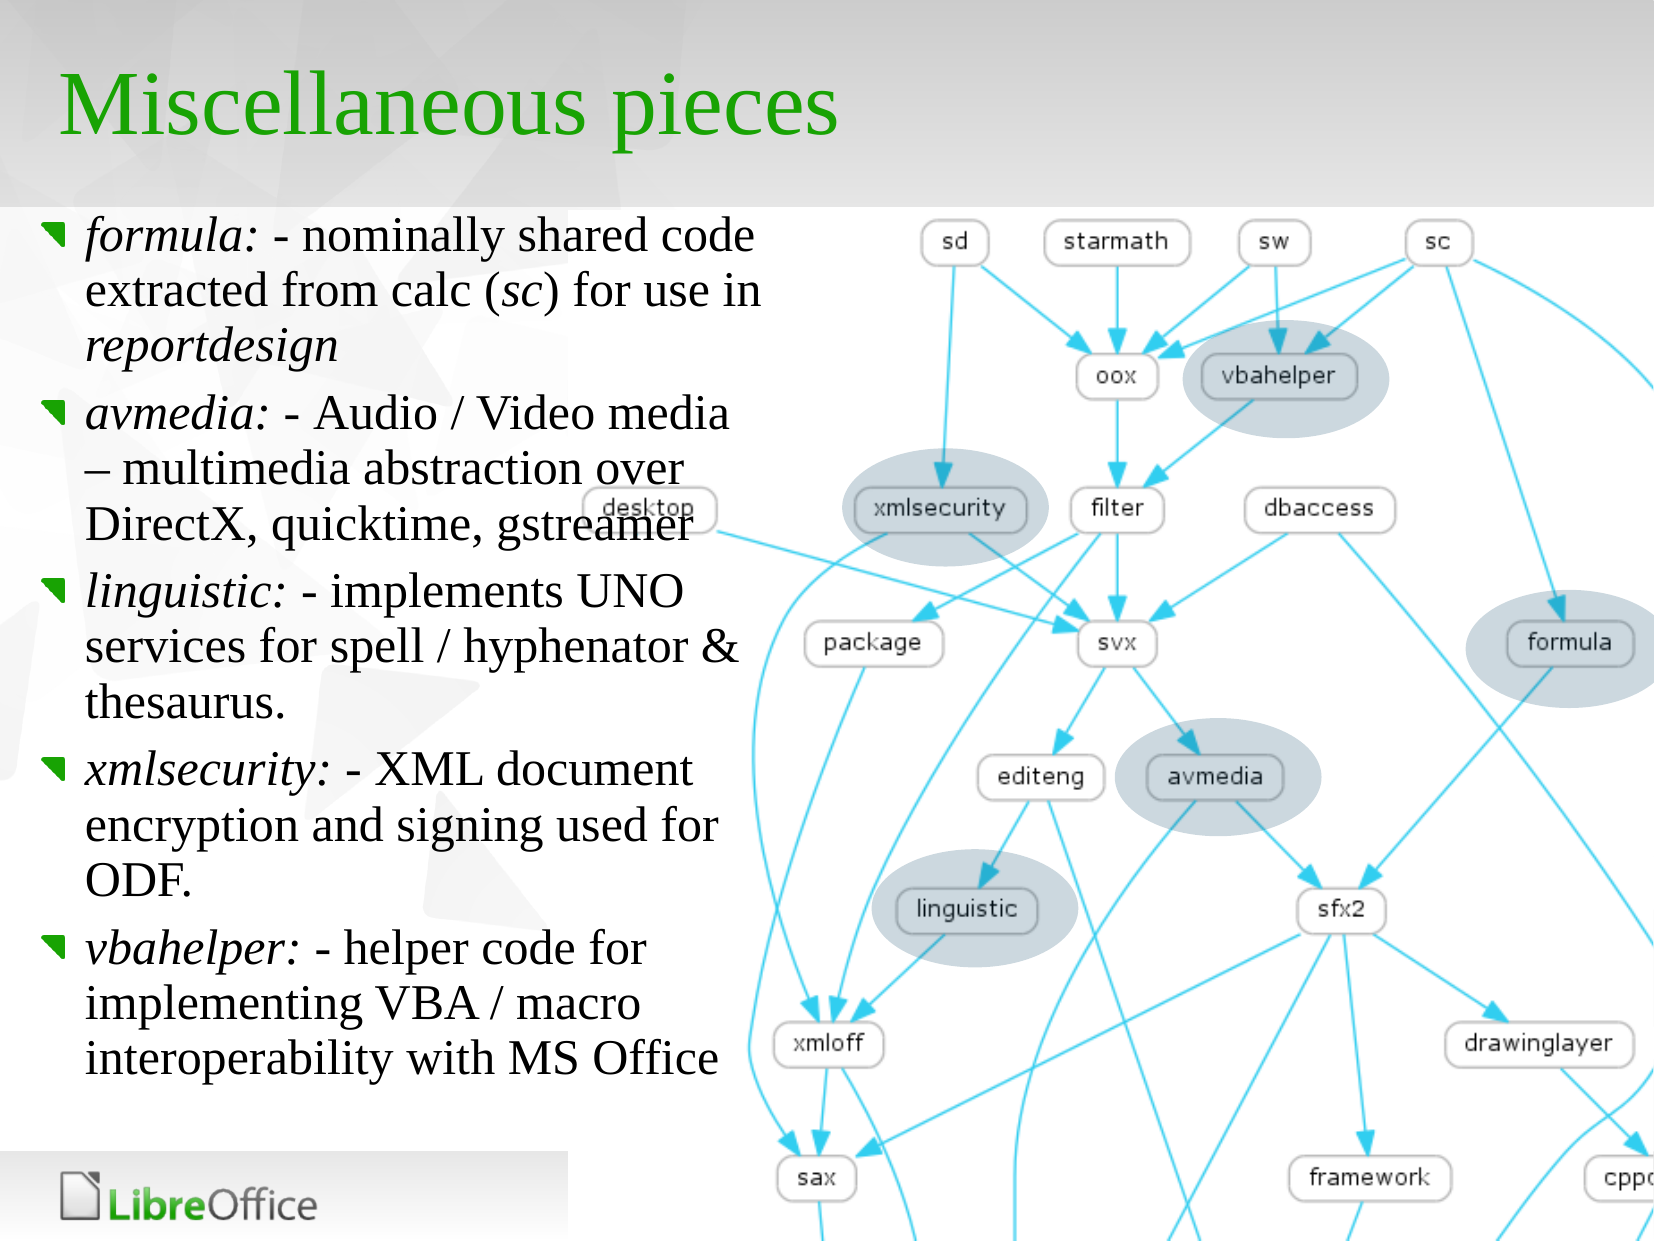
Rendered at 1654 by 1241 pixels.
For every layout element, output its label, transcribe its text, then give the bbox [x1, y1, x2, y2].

text_box [1114, 718, 1322, 837]
text_box [1182, 320, 1390, 439]
picture [41, 1164, 337, 1240]
text_box [842, 448, 1049, 567]
list formula: - nominally shared code extracted from calc (sc) for use in reportdesign avmedia: - Audio / Video media – multimedia abstraction over DirectX, quicktime, gstreamer linguistic: - implements UNO services for spell / hyphenator & thesaurus. xmlsecurity: - XML document encryption and signing used for ODF. vbahelper: - helper code for implementing VBA / macro interoperability with MS Office [41, 206, 768, 1164]
title Miscellaneous pieces [59, 29, 1595, 178]
picture [0, 0, 1654, 1241]
text_box [871, 849, 1079, 968]
text_box [1465, 589, 1654, 709]
